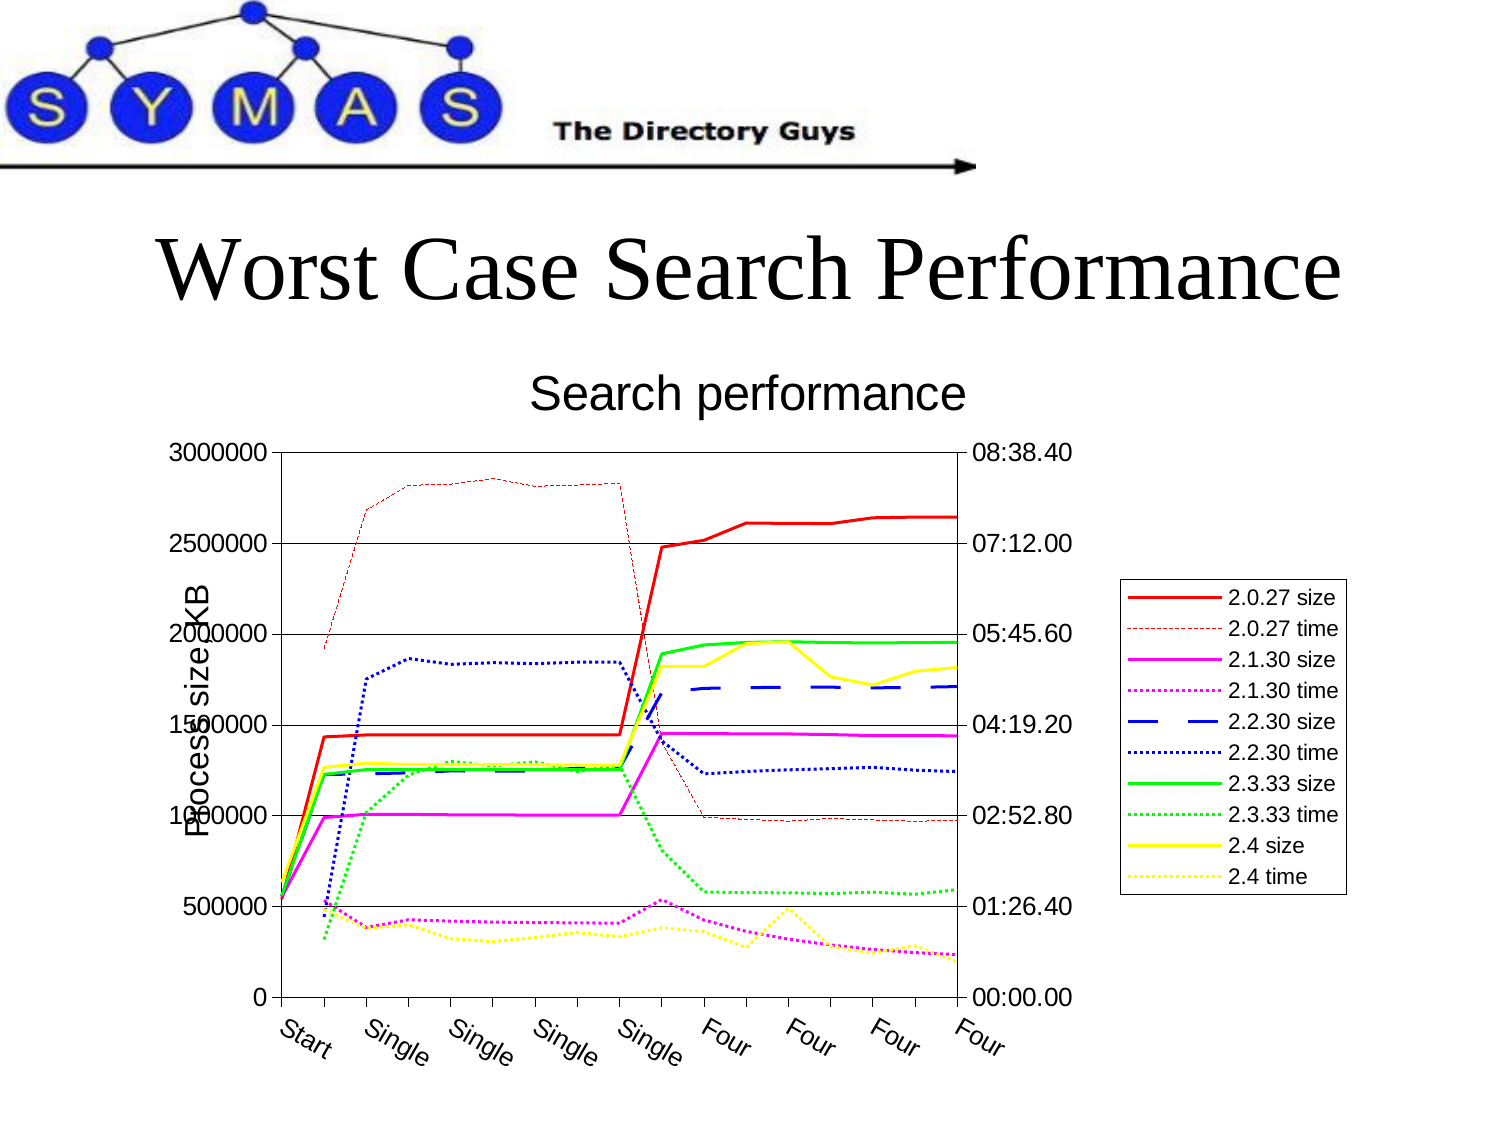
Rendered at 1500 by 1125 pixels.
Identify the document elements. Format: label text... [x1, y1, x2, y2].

chart [144, 337, 1353, 1090]
picture [0, 0, 976, 188]
title Worst Case Search Performance [112, 187, 1388, 351]
